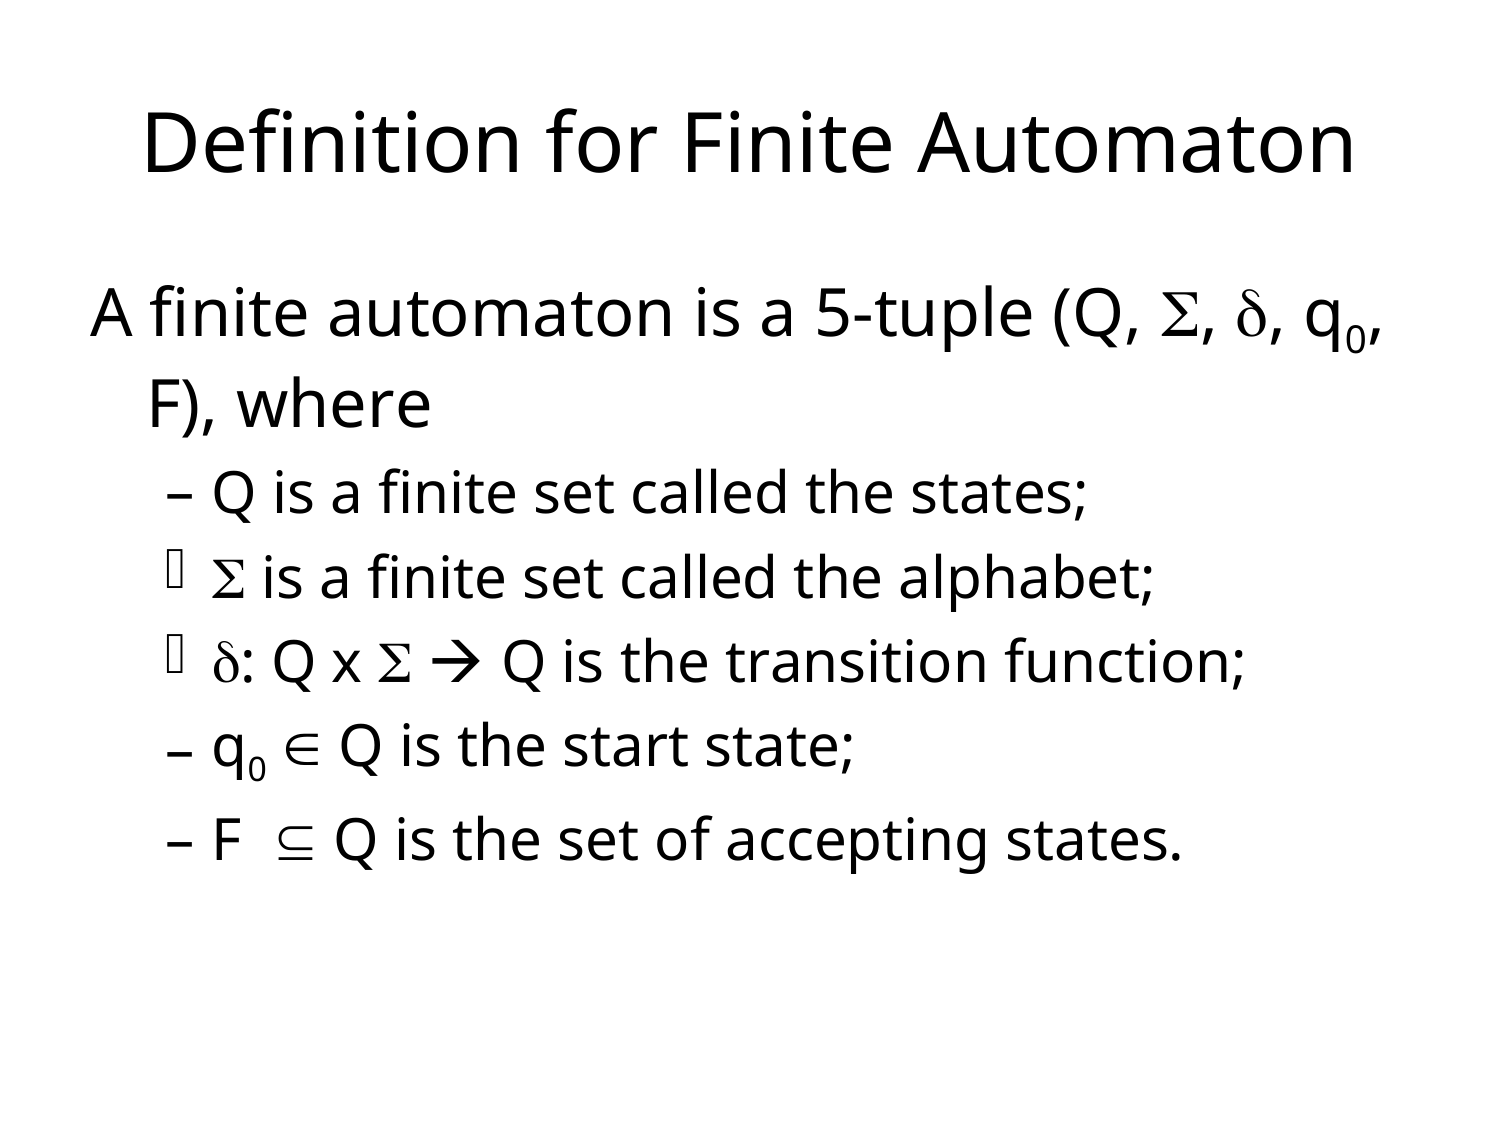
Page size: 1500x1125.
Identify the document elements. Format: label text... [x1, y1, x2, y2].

list A finite automaton is a 5-tuple (Q, , , q0, F), where Q is a finite set called the states;  is a finite set called the alphabet; : Q x   Q is the transition function; q0  Q is the start state; F  Q is the set of accepting states. [75, 262, 1426, 1005]
title Definition for Finite Automaton [75, 45, 1426, 233]
